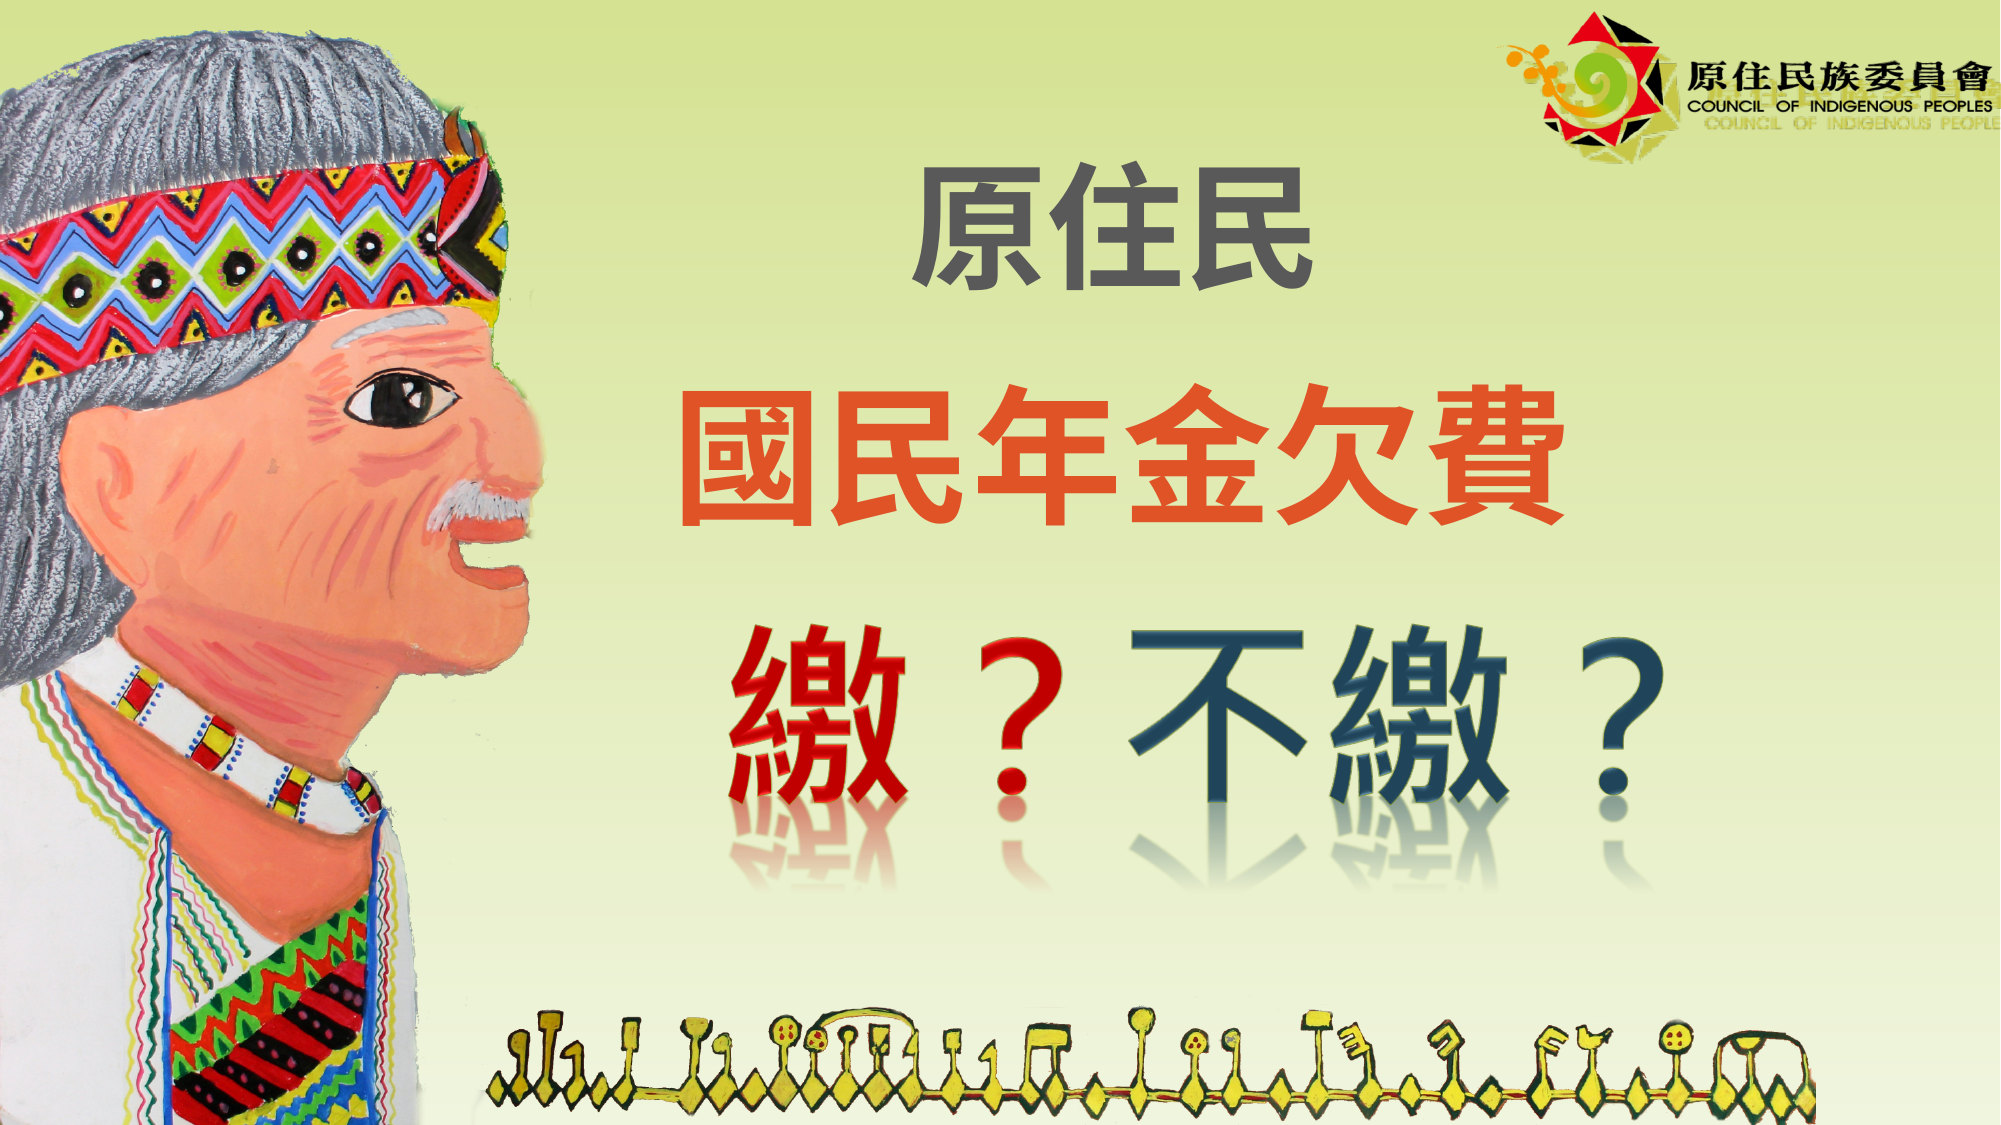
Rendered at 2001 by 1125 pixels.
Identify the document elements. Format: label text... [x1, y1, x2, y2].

title 原住民 [901, 81, 1404, 321]
picture [1488, 0, 2001, 158]
subtitle 國民年金欠費 [664, 367, 1671, 590]
picture [0, 0, 1843, 1125]
